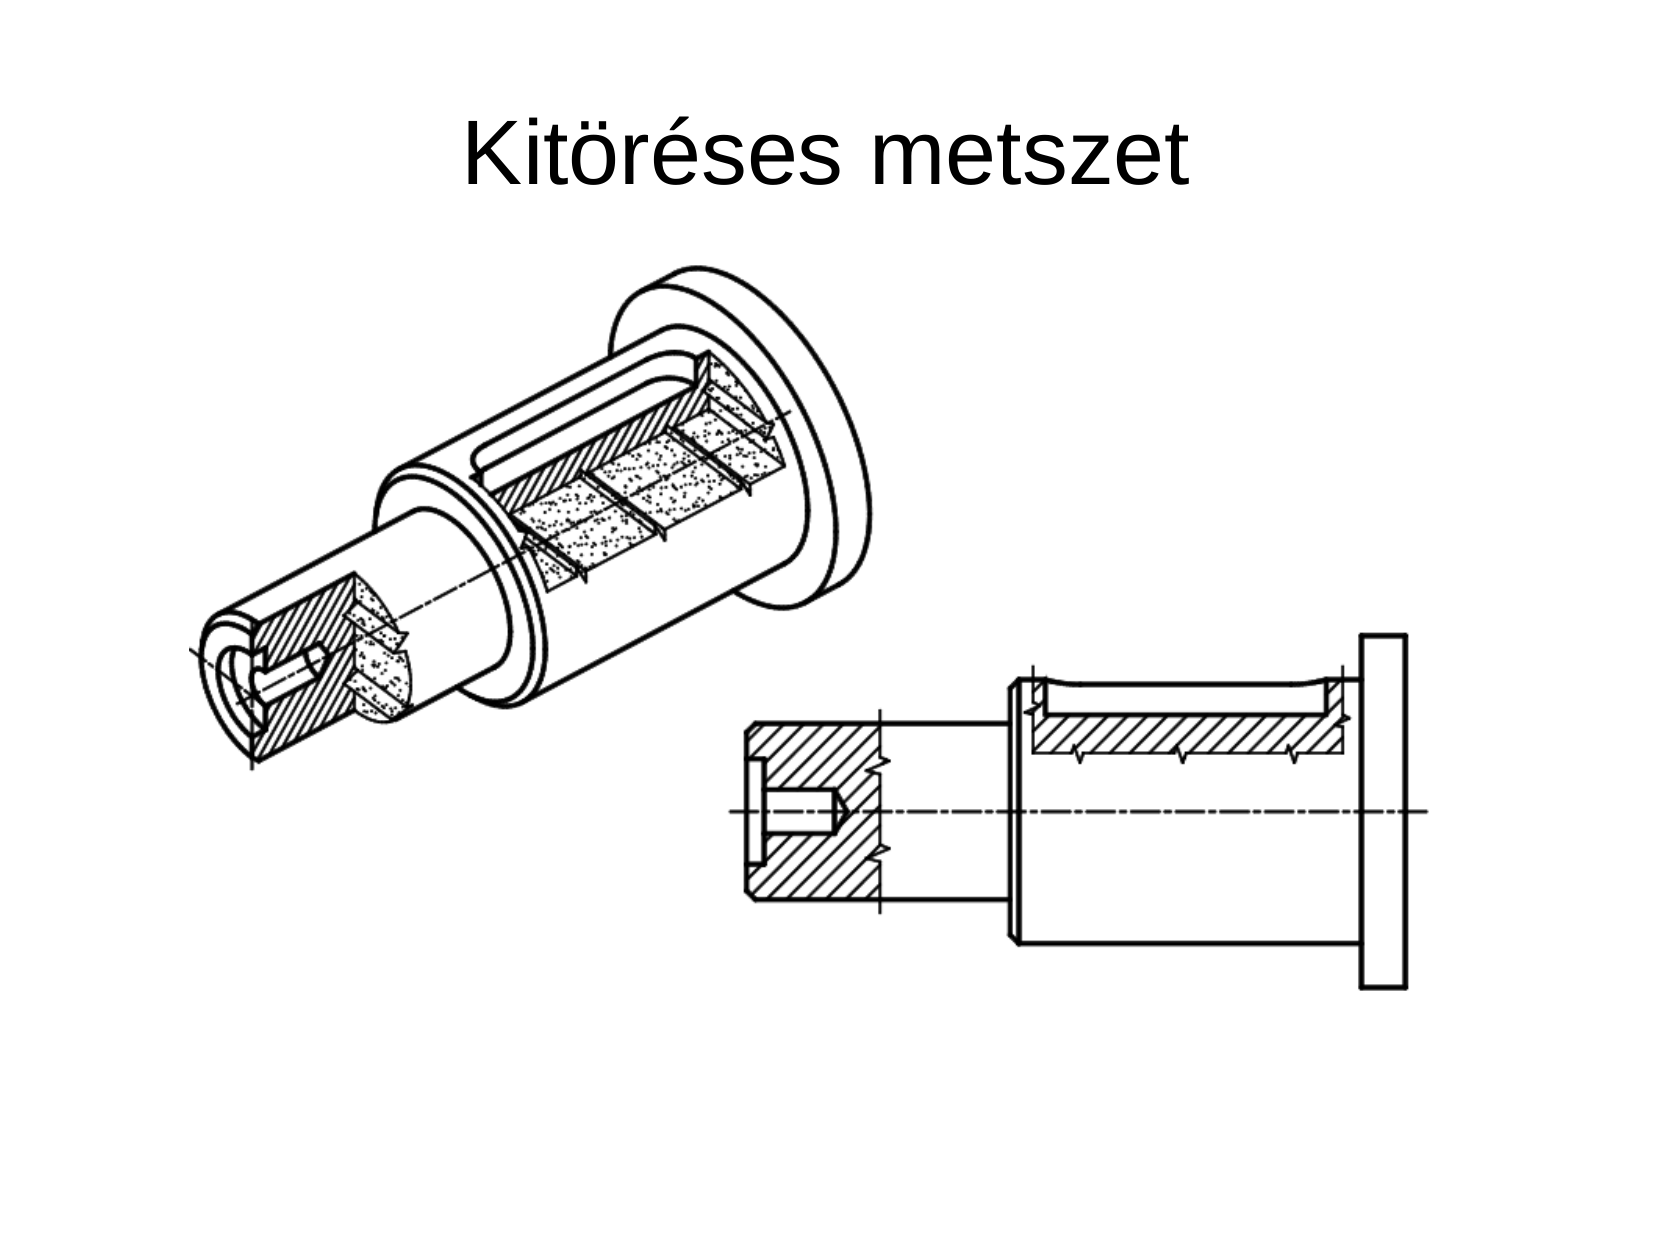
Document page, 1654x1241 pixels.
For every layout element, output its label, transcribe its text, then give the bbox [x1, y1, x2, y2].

title Kitöréses metszet [82, 49, 1571, 257]
picture [189, 225, 1468, 1016]
